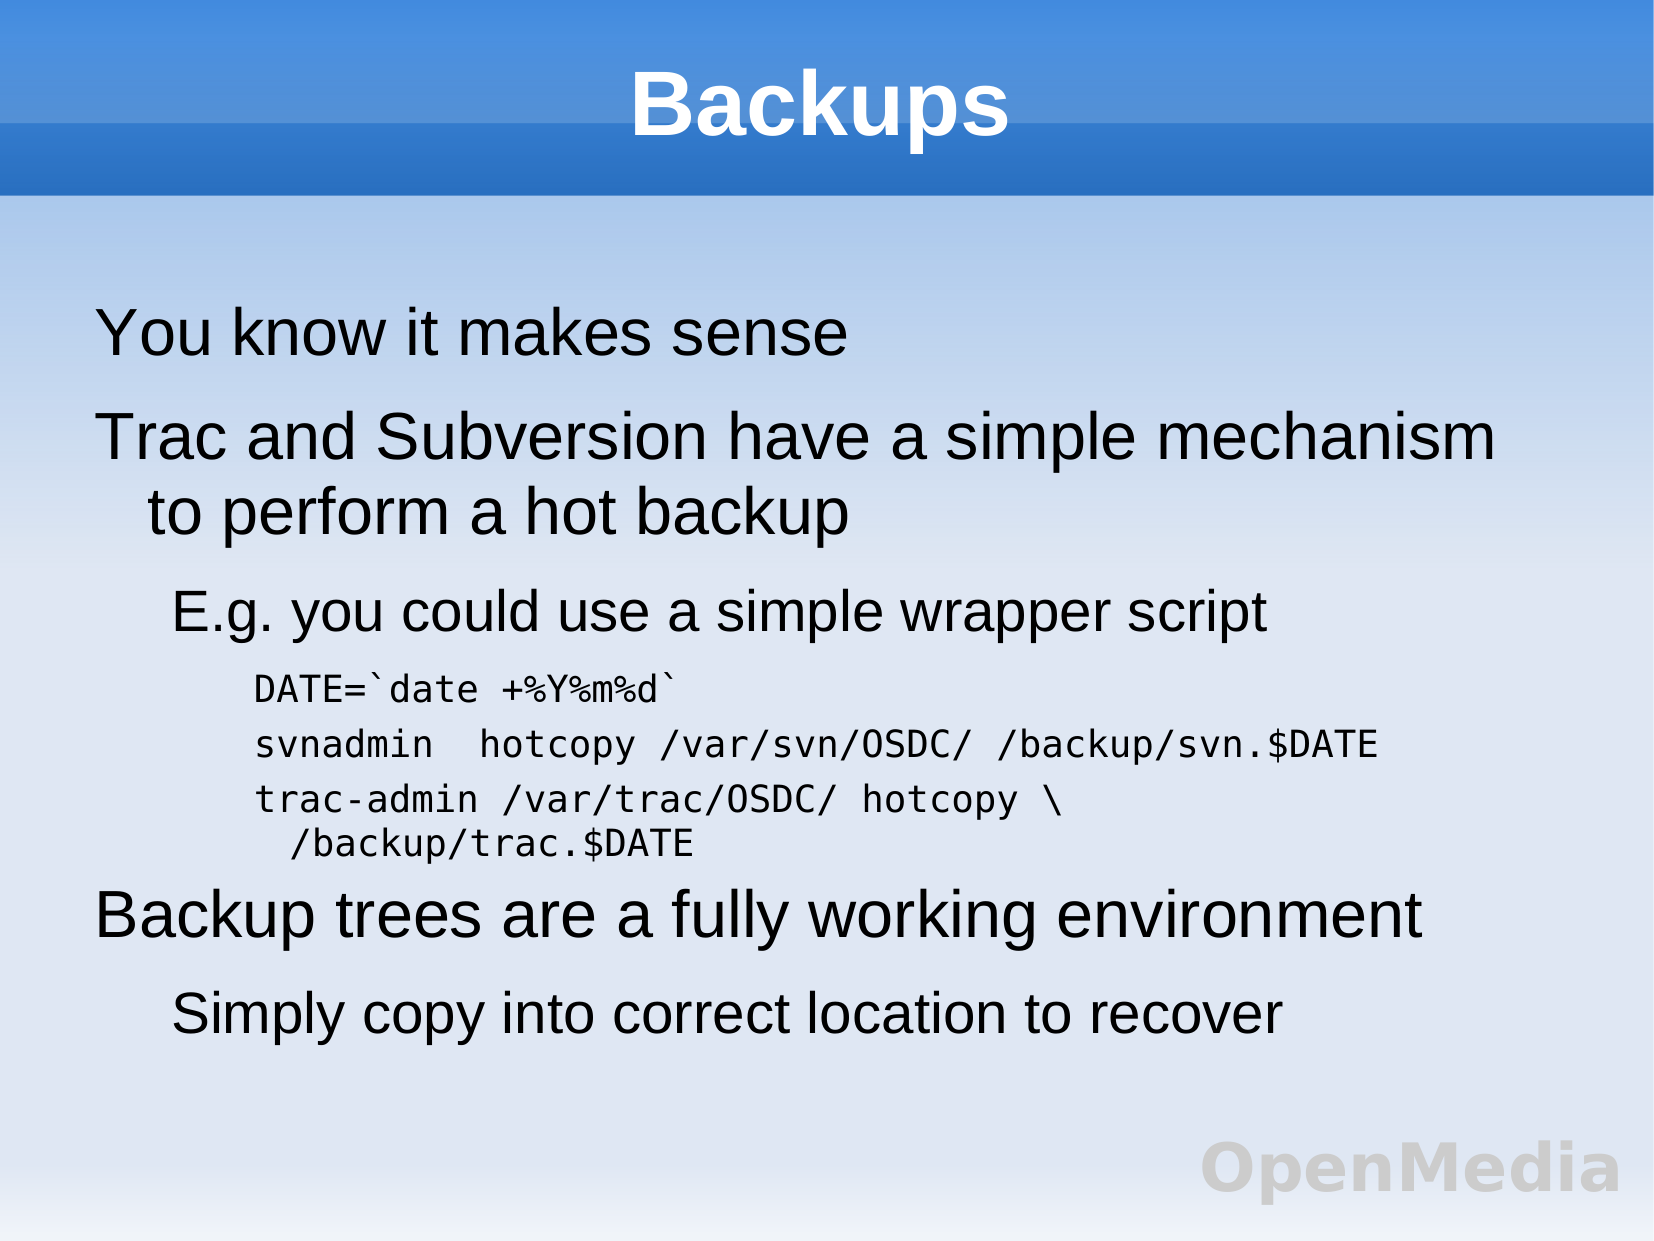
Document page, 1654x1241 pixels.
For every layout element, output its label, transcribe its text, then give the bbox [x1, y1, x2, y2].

picture [0, 0, 1654, 1241]
list You know it makes sense Trac and Subversion have a simple mechanism to perform a hot backup E.g. you could use a simple wrapper script DATE=`date +%Y%m%d` svnadmin hotcopy /var/svn/OSDC/ /backup/svn.$DATE trac-admin /var/trac/OSDC/ hotcopy \ /backup/trac.$DATE Backup trees are a fully working environment Simply copy into correct location to recover [76, 295, 1565, 1099]
title Backups [76, 0, 1565, 208]
